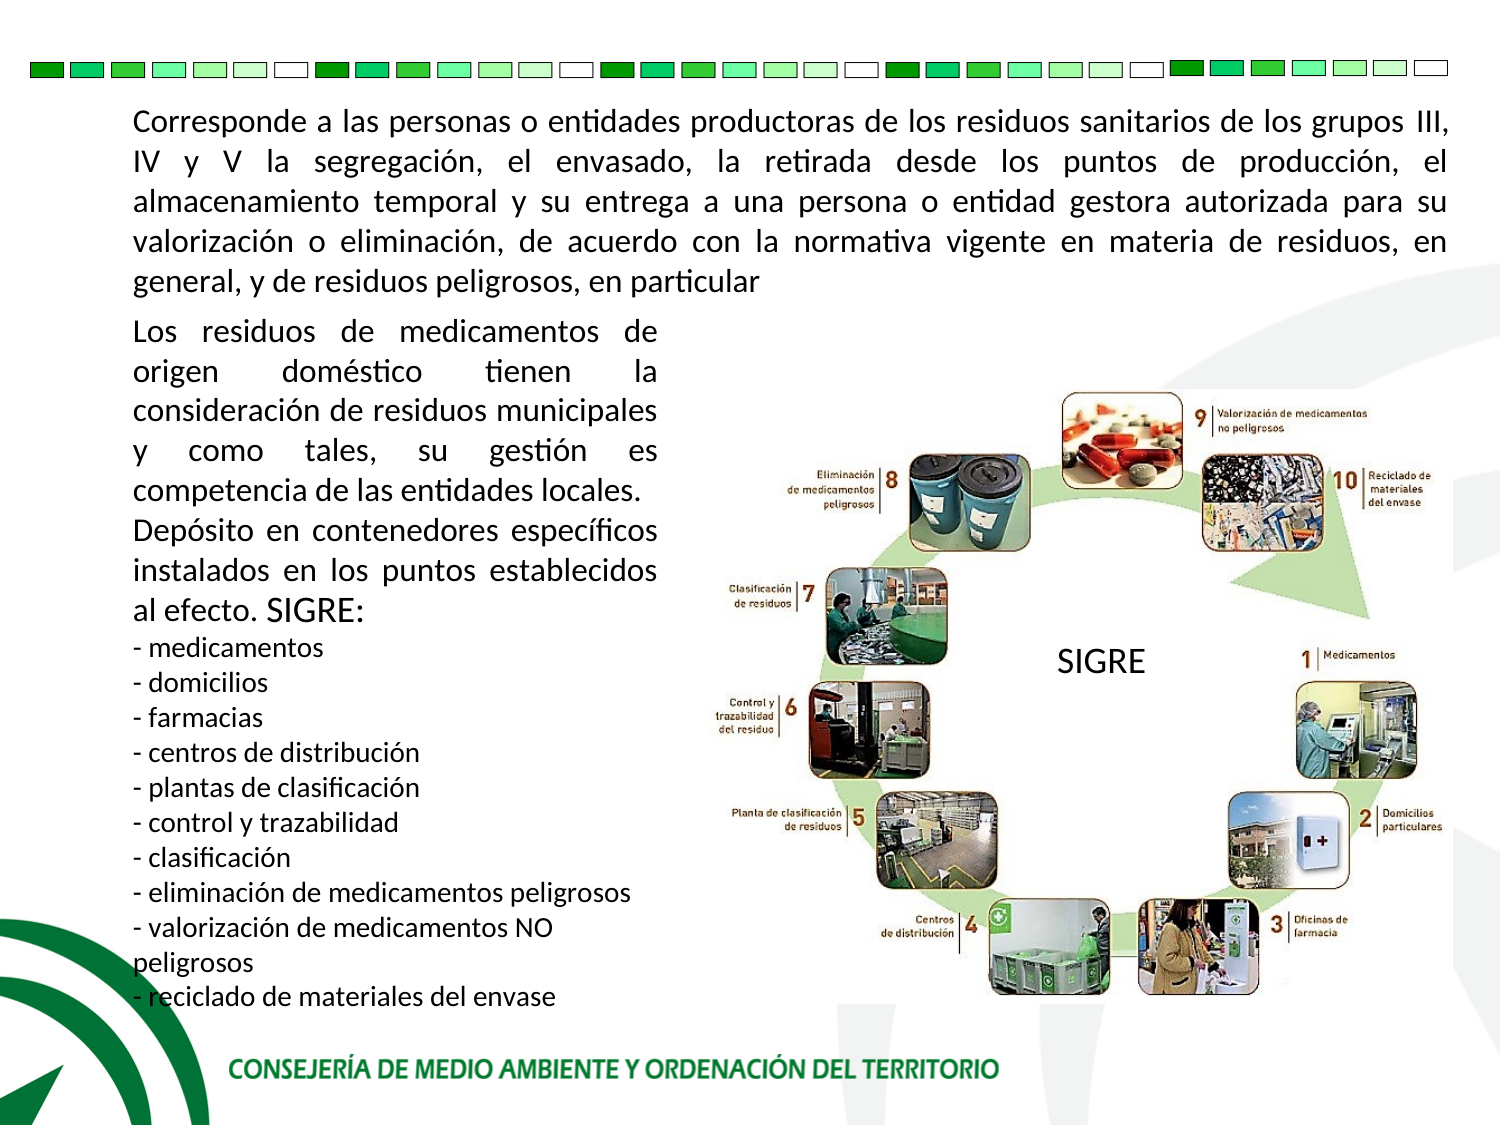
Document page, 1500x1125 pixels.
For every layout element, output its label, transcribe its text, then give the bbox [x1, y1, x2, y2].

text_box Corresponde a las personas o entidades productoras de los residuos sanitarios de los grupos III, IV y V la segregación, el envasado, la retirada desde los puntos de producción, el almacenamiento temporal y su entrega a una persona o entidad gestora autorizada para su valorización o eliminación, de acuerdo con la normativa vigente en materia de residuos, en general, y de residuos peligrosos, en particular [118, 11, 1465, 945]
text_box Los residuos de medicamentos de origen doméstico tienen la consideración de residuos municipales y como tales, su gestión es competencia de las entidades locales. Depósito en contenedores específicos instalados en los puntos establecidos al efecto. - medicamentos - domicilios - farmacias - centros de distribución - plantas de clasificación - control y trazabilidad - clasificación - eliminación de medicamentos peligrosos - valorización de medicamentos NO peligrosos - reciclado de materiales del envase [118, 141, 674, 1056]
title SIGRE [974, 625, 1229, 737]
picture [0, 0, 1500, 1125]
title SIGRE: [188, 574, 443, 686]
